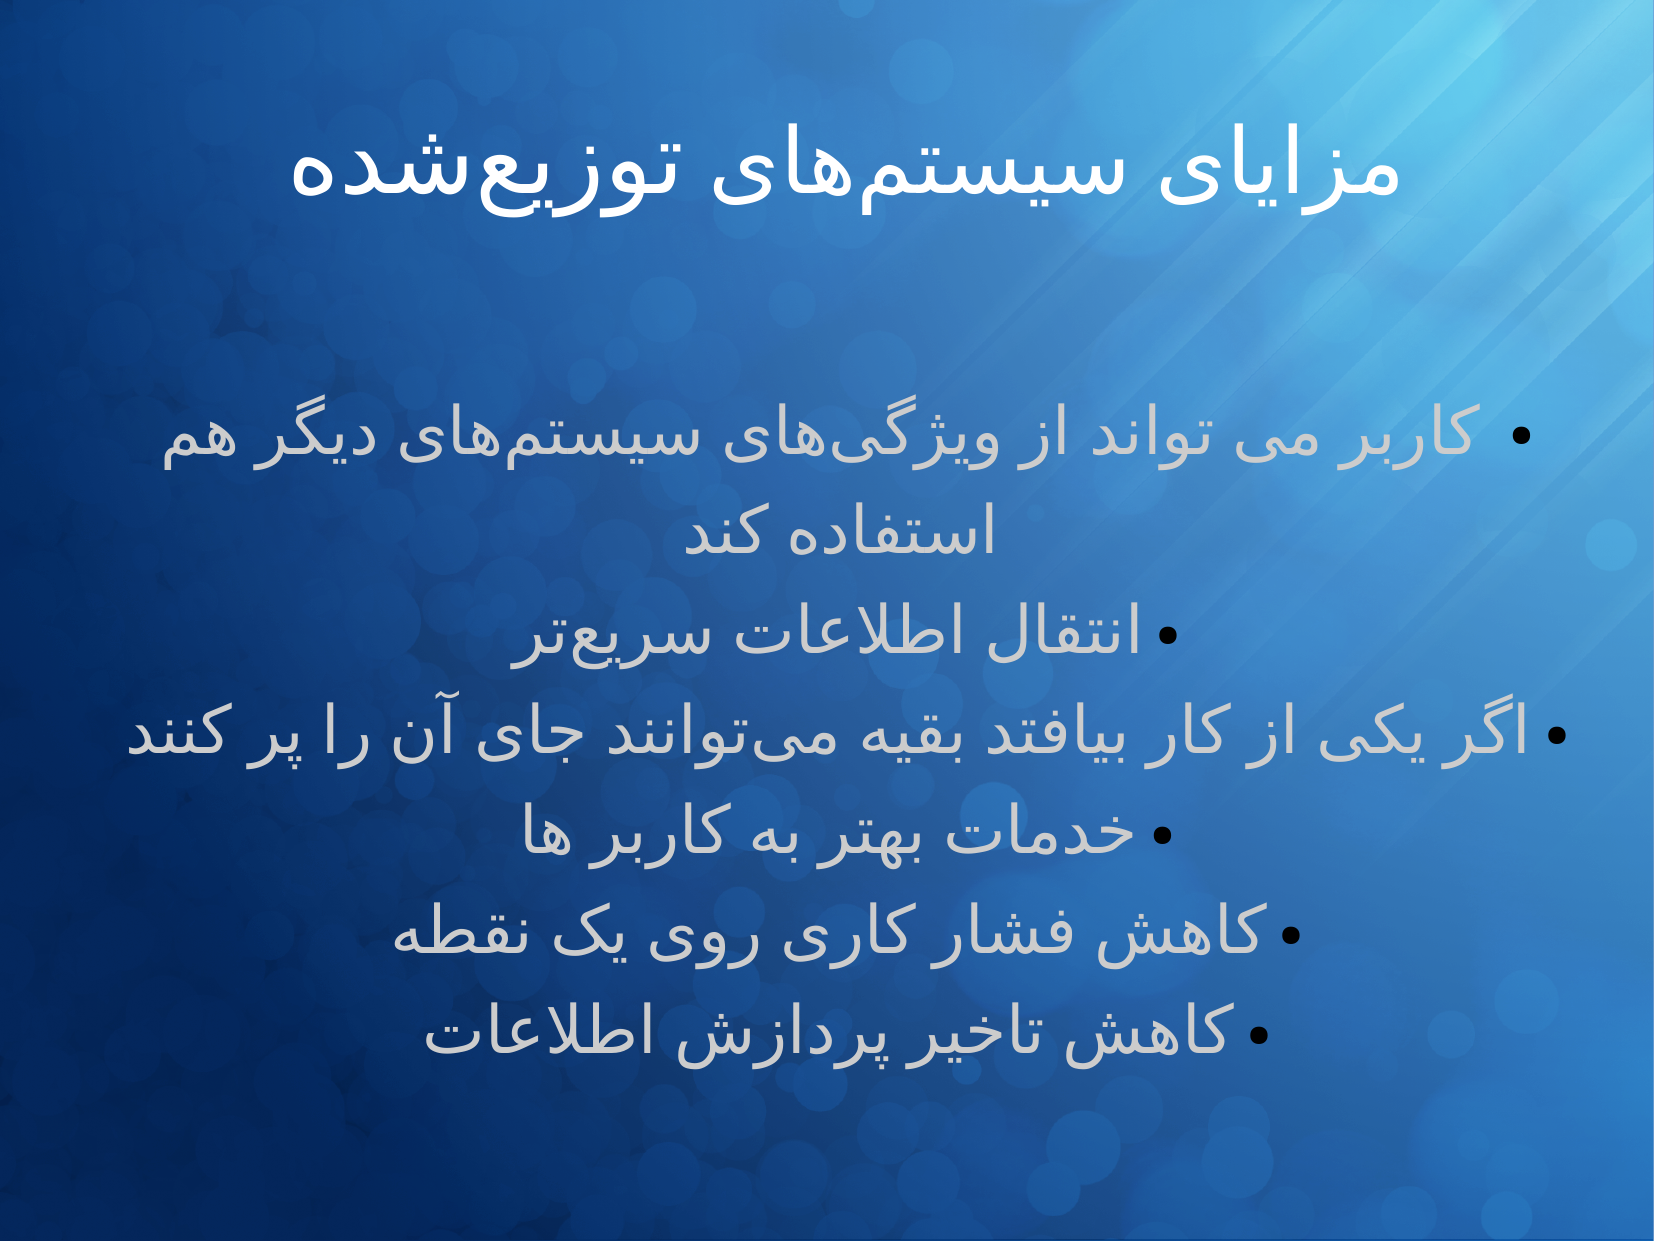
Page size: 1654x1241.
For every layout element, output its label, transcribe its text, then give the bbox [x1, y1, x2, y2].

title مزایای سیستم‌های توزیع‌شده [118, 37, 1576, 301]
subtitle کاربر می تواند از ویژگی‌های سیستم‌های دیگر هم استفاده کند انتقال اطلاعات سریع‌تر اگر یکی از کار بیافتد بقیه می‌توانند جای آن را پر کنند خدمات بهتر به کاربر ها کاهش فشار کاری روی یک نقطه کاهش تاخیر پردازش اطلاعات [112, 313, 1570, 1149]
picture [0, 0, 1654, 1241]
